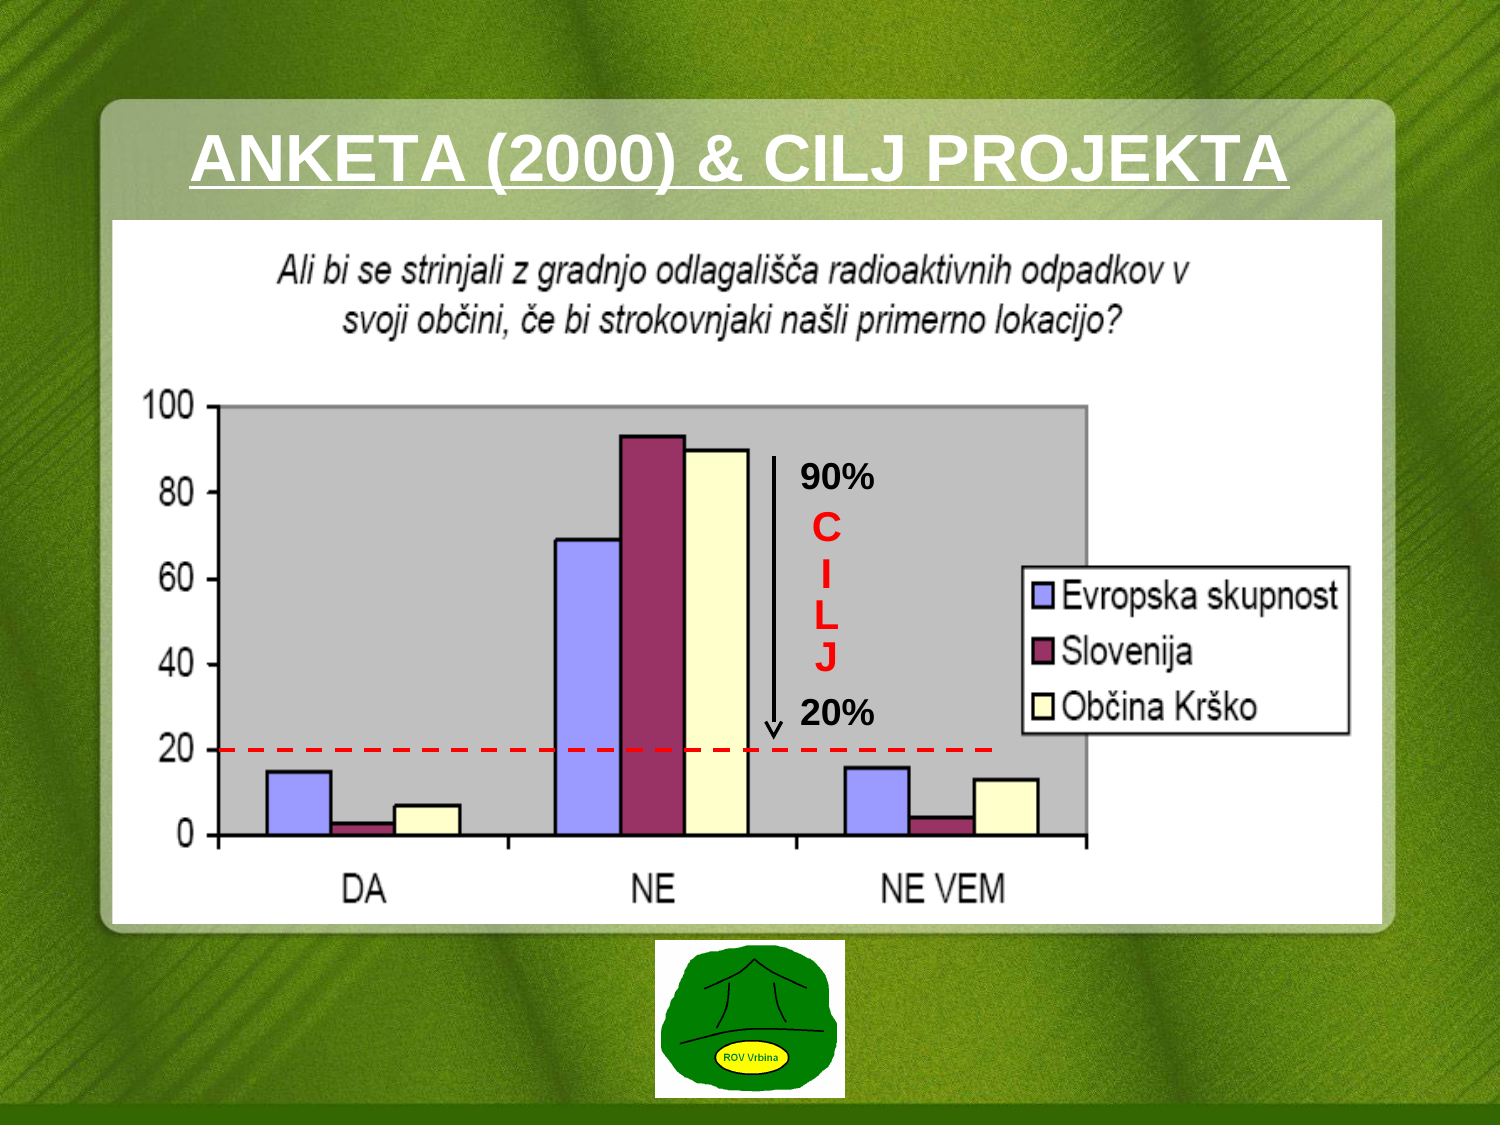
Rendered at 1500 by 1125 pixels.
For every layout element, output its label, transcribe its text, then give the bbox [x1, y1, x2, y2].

text_box 90% [785, 444, 892, 505]
text_box J [790, 621, 863, 688]
text_box [0, 0, 1500, 1125]
text_box L [790, 580, 863, 621]
text_box 20% [785, 680, 892, 742]
picture [655, 940, 845, 1098]
text_box I [790, 538, 863, 580]
text_box ANKETA (2000) & CILJ PROJEKTA [64, 90, 1415, 221]
text_box C [797, 491, 857, 538]
